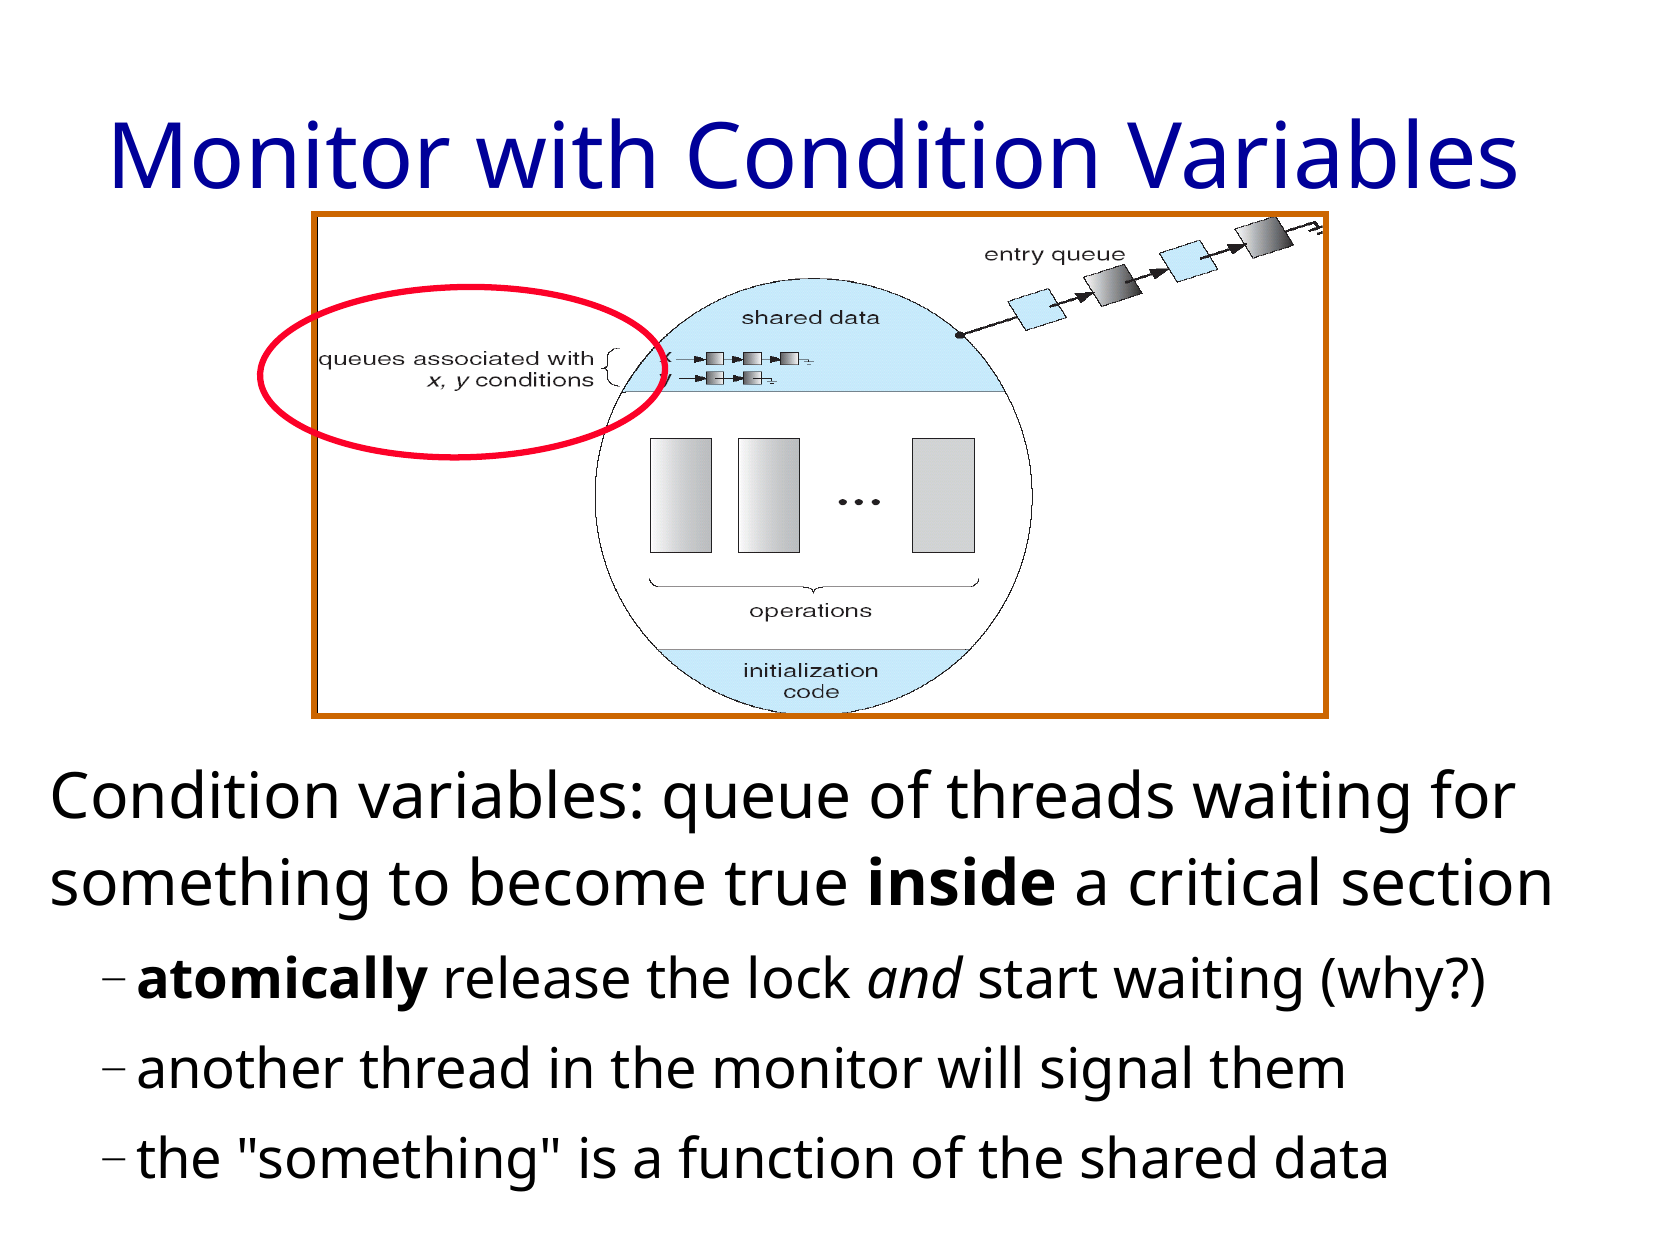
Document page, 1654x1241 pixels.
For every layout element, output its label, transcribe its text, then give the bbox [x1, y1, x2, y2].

list Condition variables: queue of threads waiting for something to become true inside a critical section atomically release the lock and start waiting (why?) another thread in the monitor will signal them the "something" is a function of the shared data [15, 750, 1641, 1201]
picture [316, 216, 1323, 713]
picture [316, 291, 661, 454]
title Monitor with Condition Variables [82, 102, 1571, 204]
